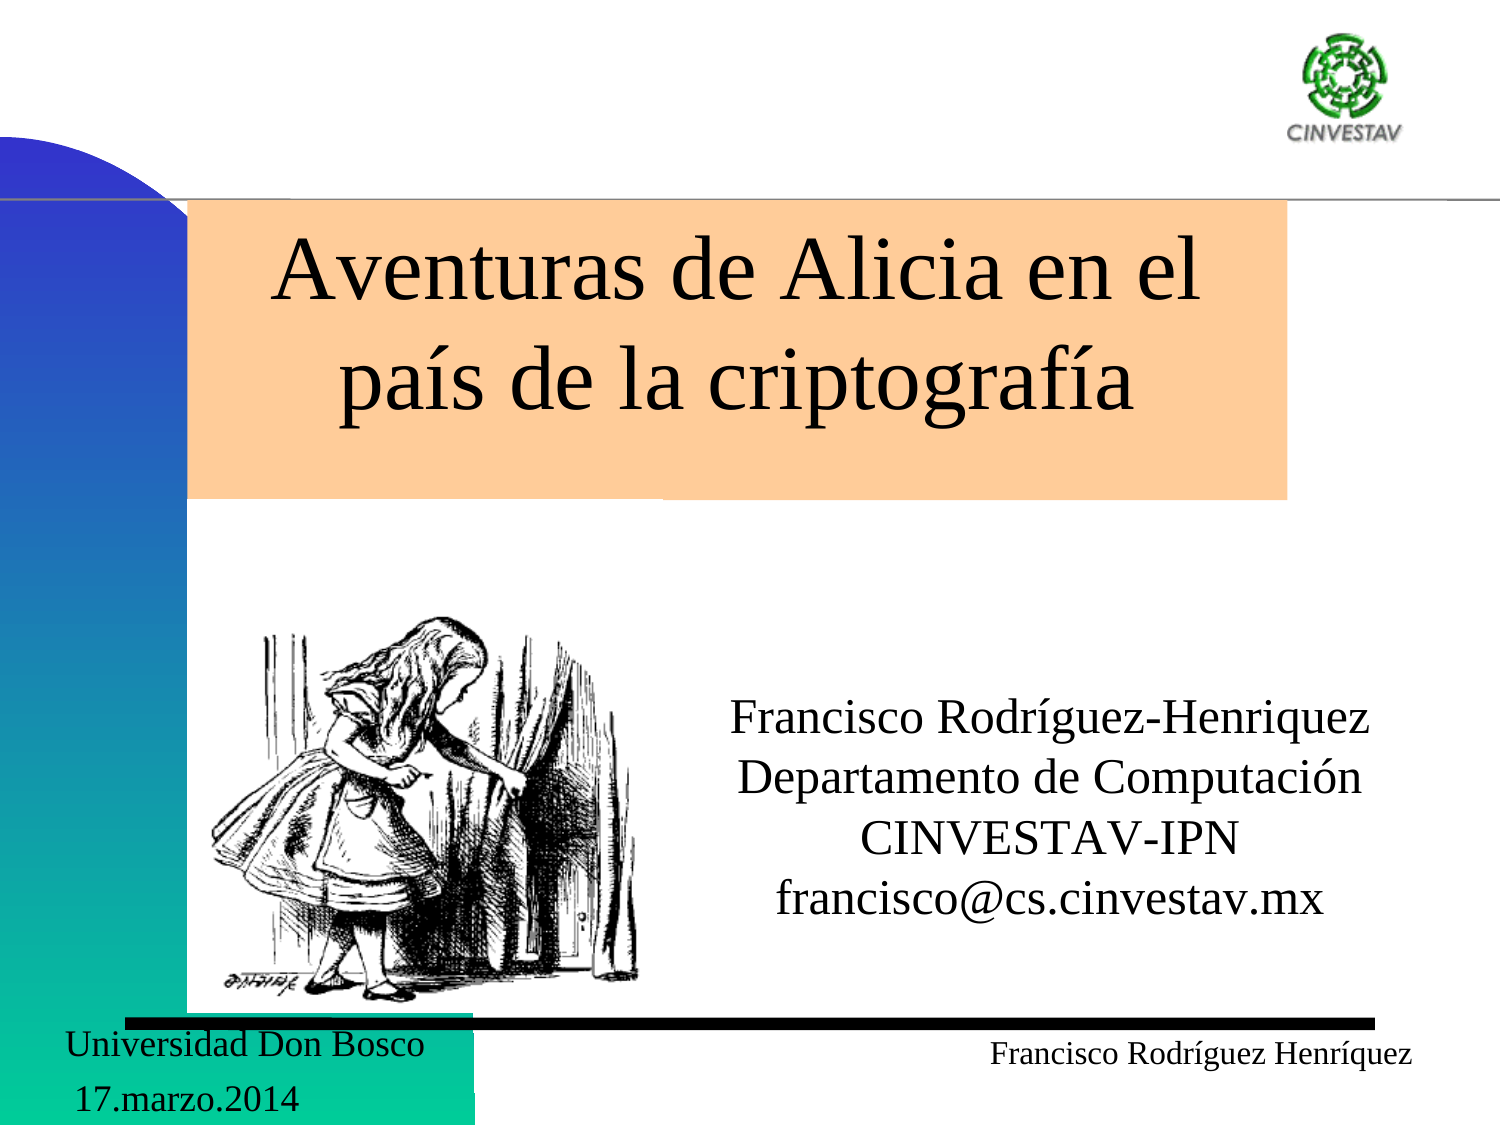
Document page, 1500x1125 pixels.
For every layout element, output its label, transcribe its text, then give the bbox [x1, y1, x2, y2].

text_box Aventuras de Alicia en el país de la criptografía [187, 200, 1288, 501]
picture [187, 499, 663, 1013]
text_box Francisco Rodríguez-Henriquez Departamento de Computación CINVESTAV-IPN francisco@cs.cinvestav.mx [663, 687, 1463, 1000]
